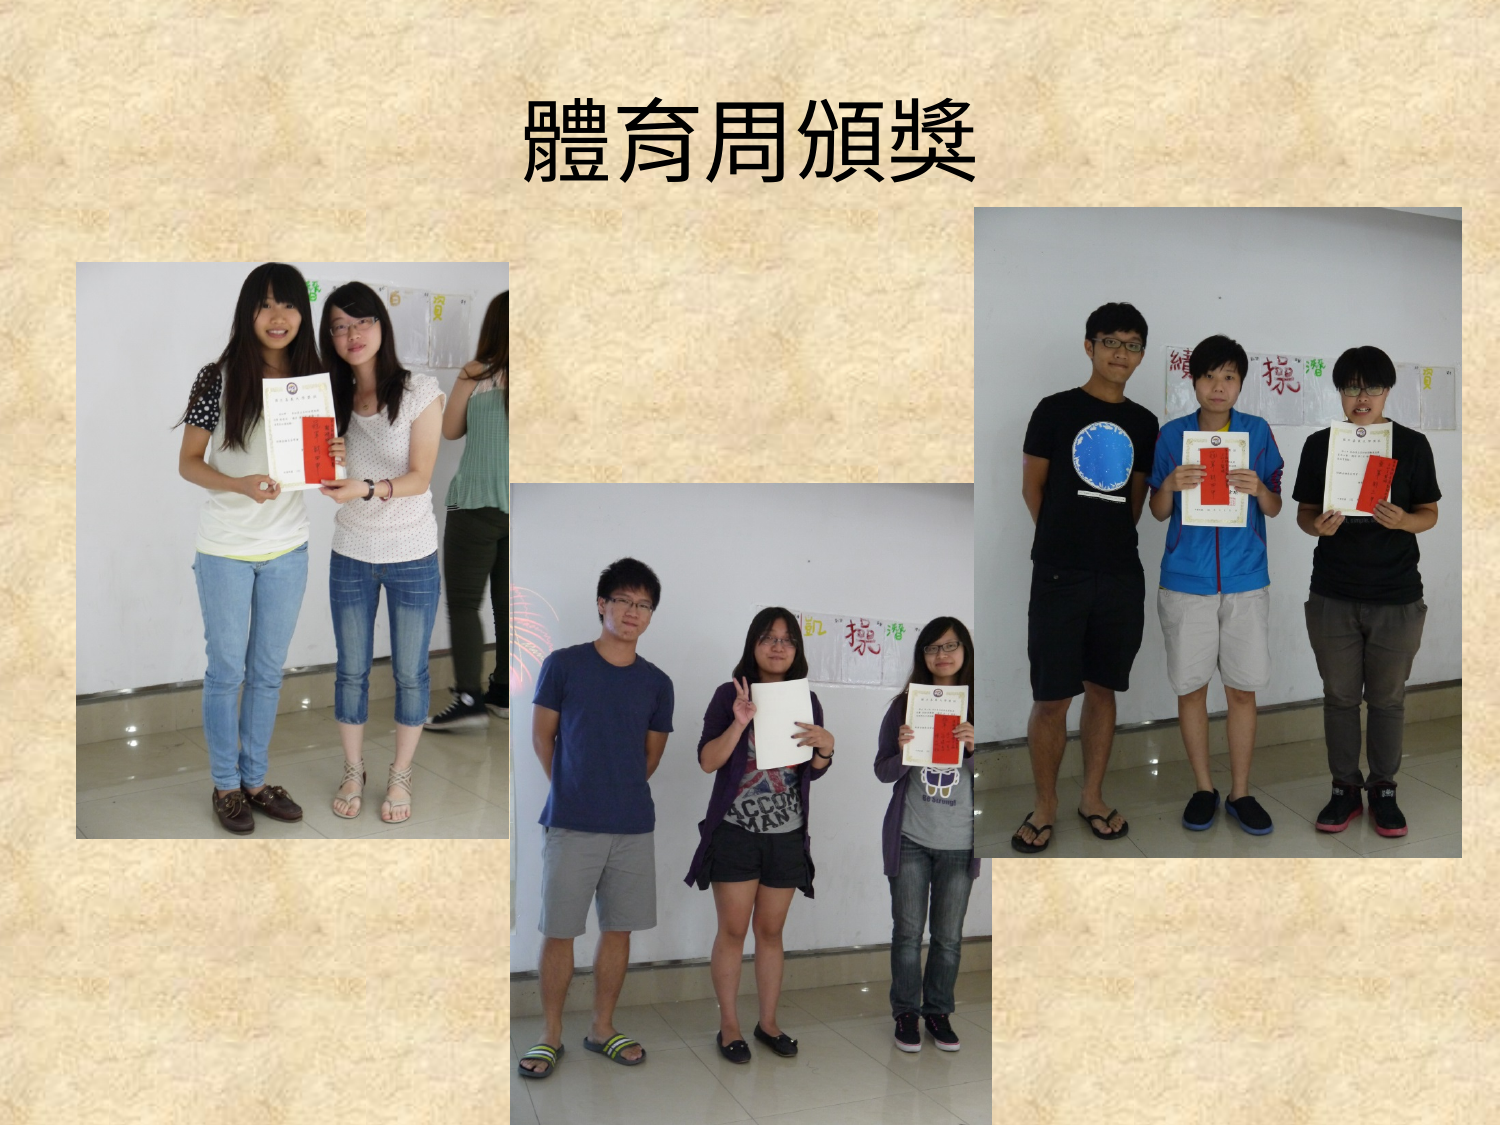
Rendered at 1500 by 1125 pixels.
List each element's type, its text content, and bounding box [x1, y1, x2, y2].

picture [0, 0, 1500, 1125]
title 體育周頒獎 [75, 45, 1426, 233]
